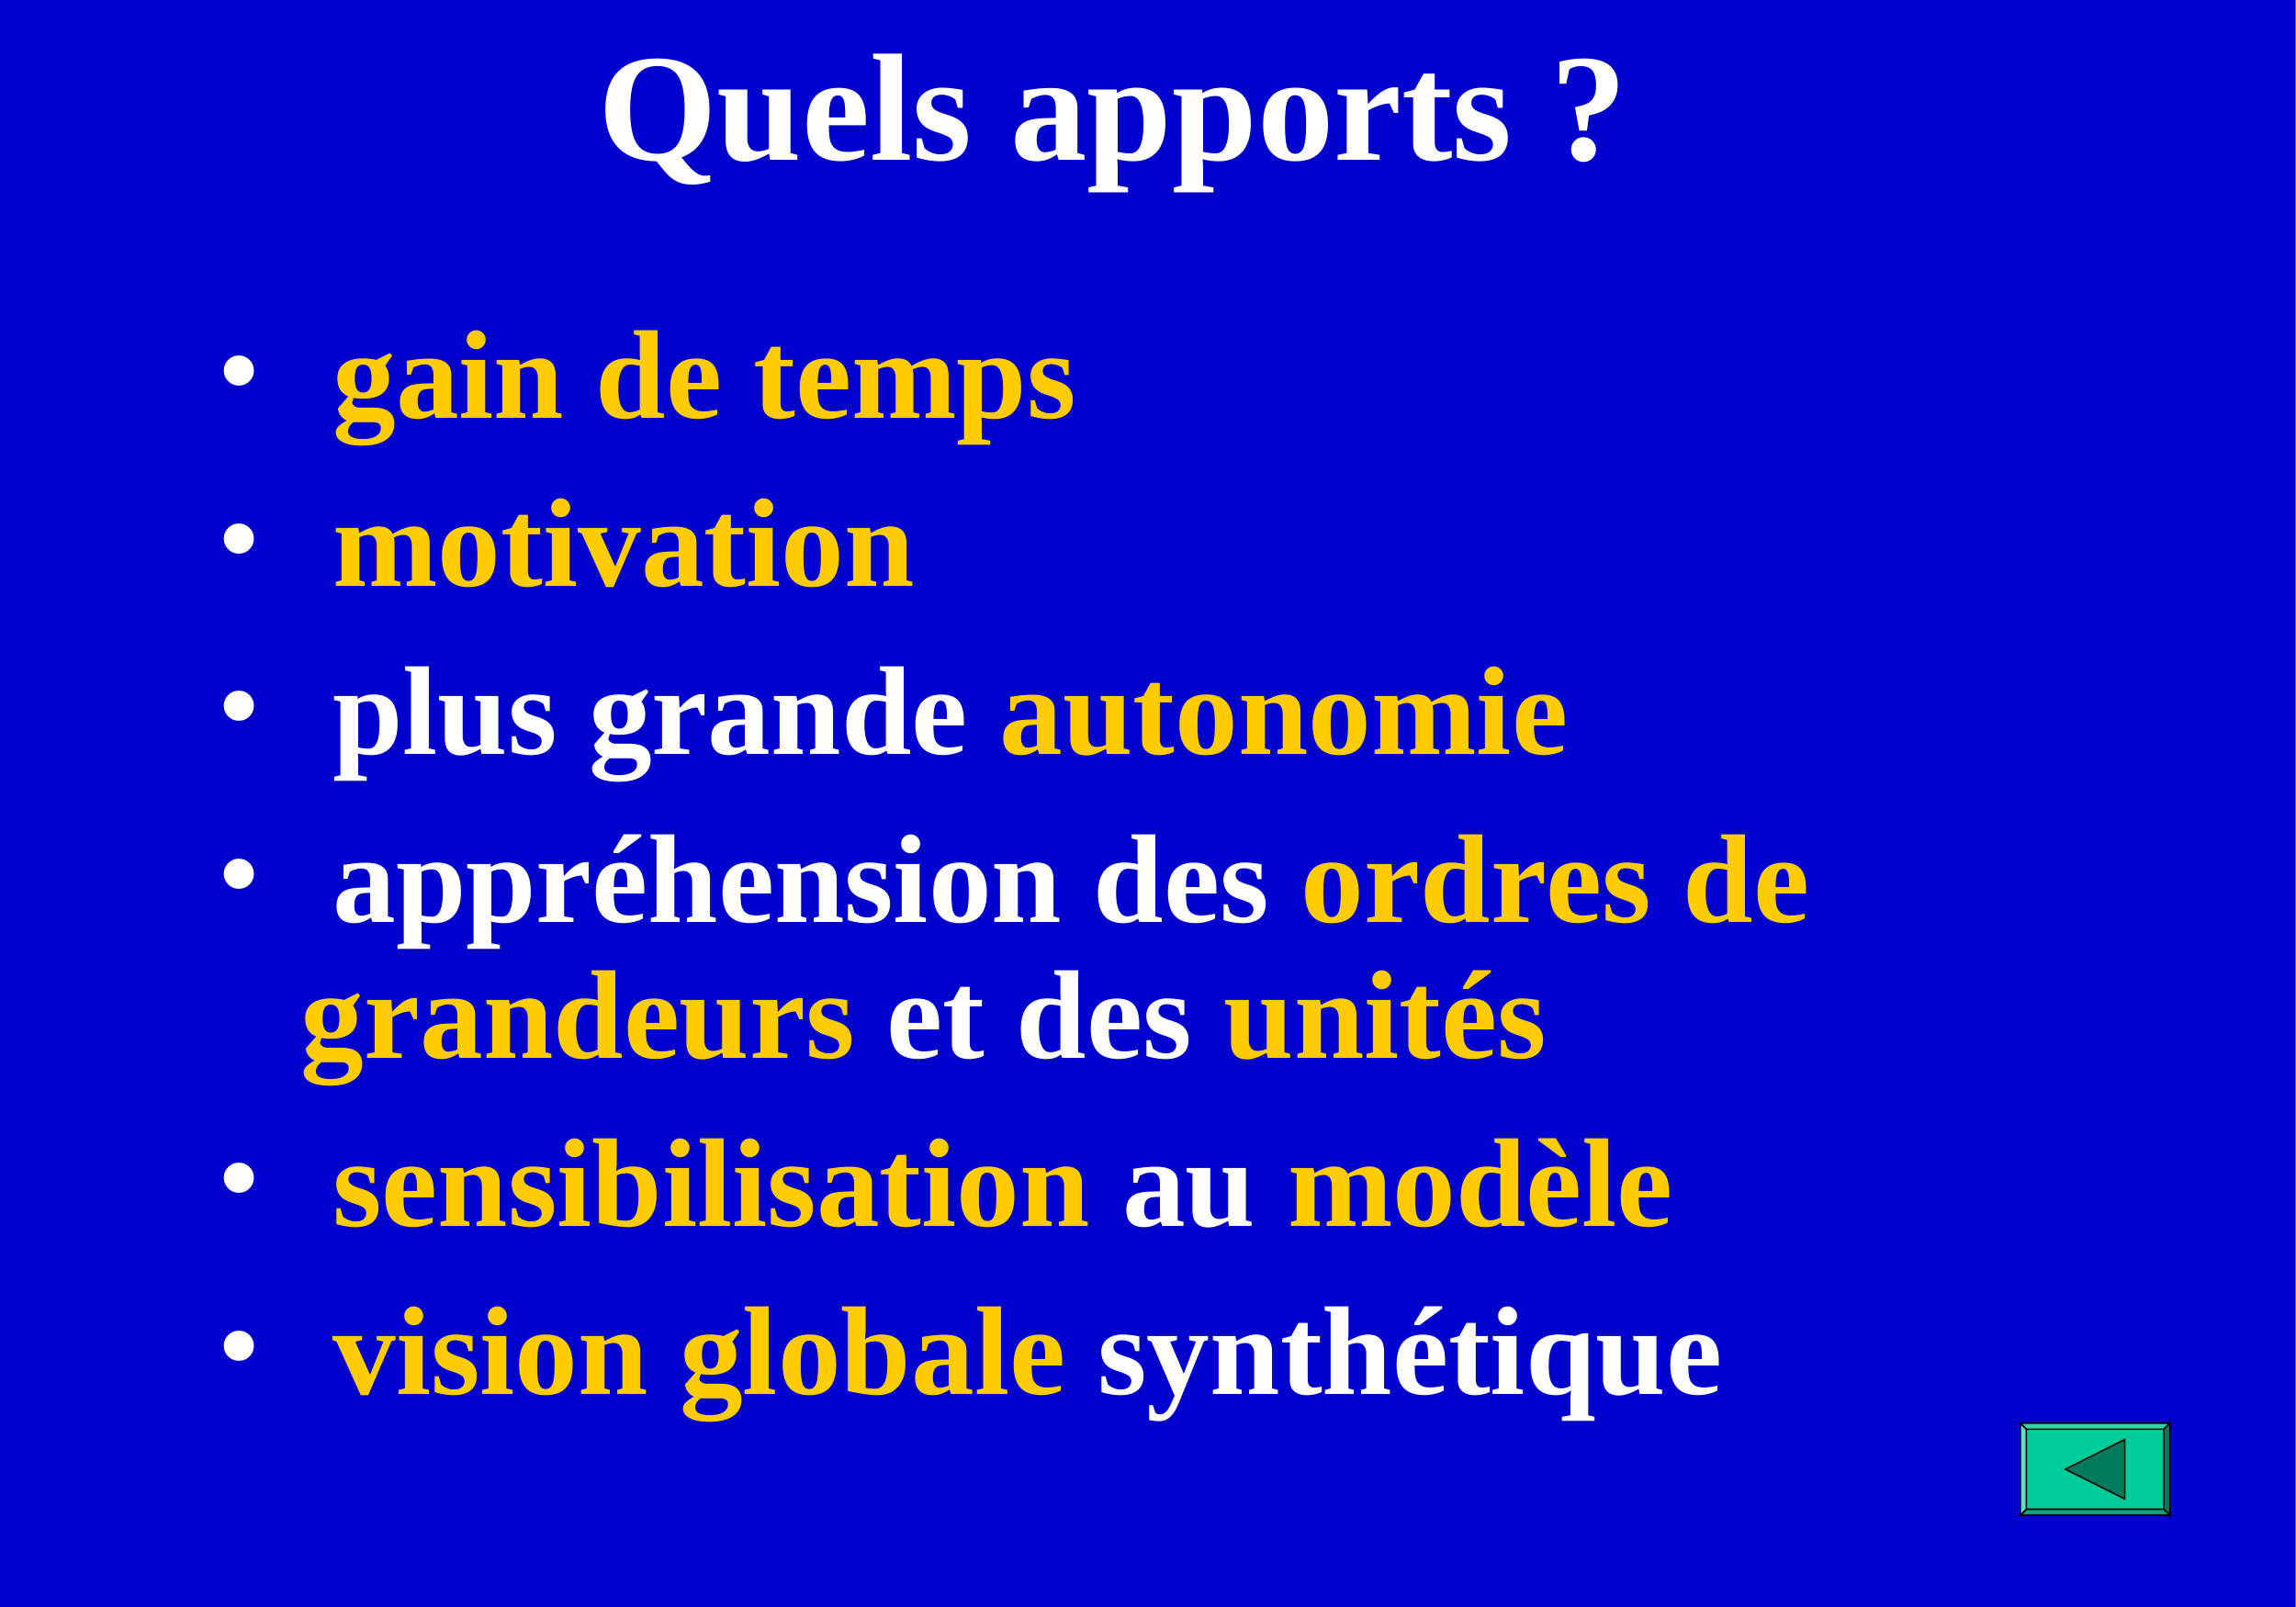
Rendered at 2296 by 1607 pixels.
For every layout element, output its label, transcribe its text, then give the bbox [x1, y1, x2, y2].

list gain de temps motivation plus grande autonomie appréhension des ordres de grandeurs et des unités sensibilisation au modèle vision globale synthétique [195, 298, 2101, 1604]
title Quels apports ? [137, 0, 2089, 234]
